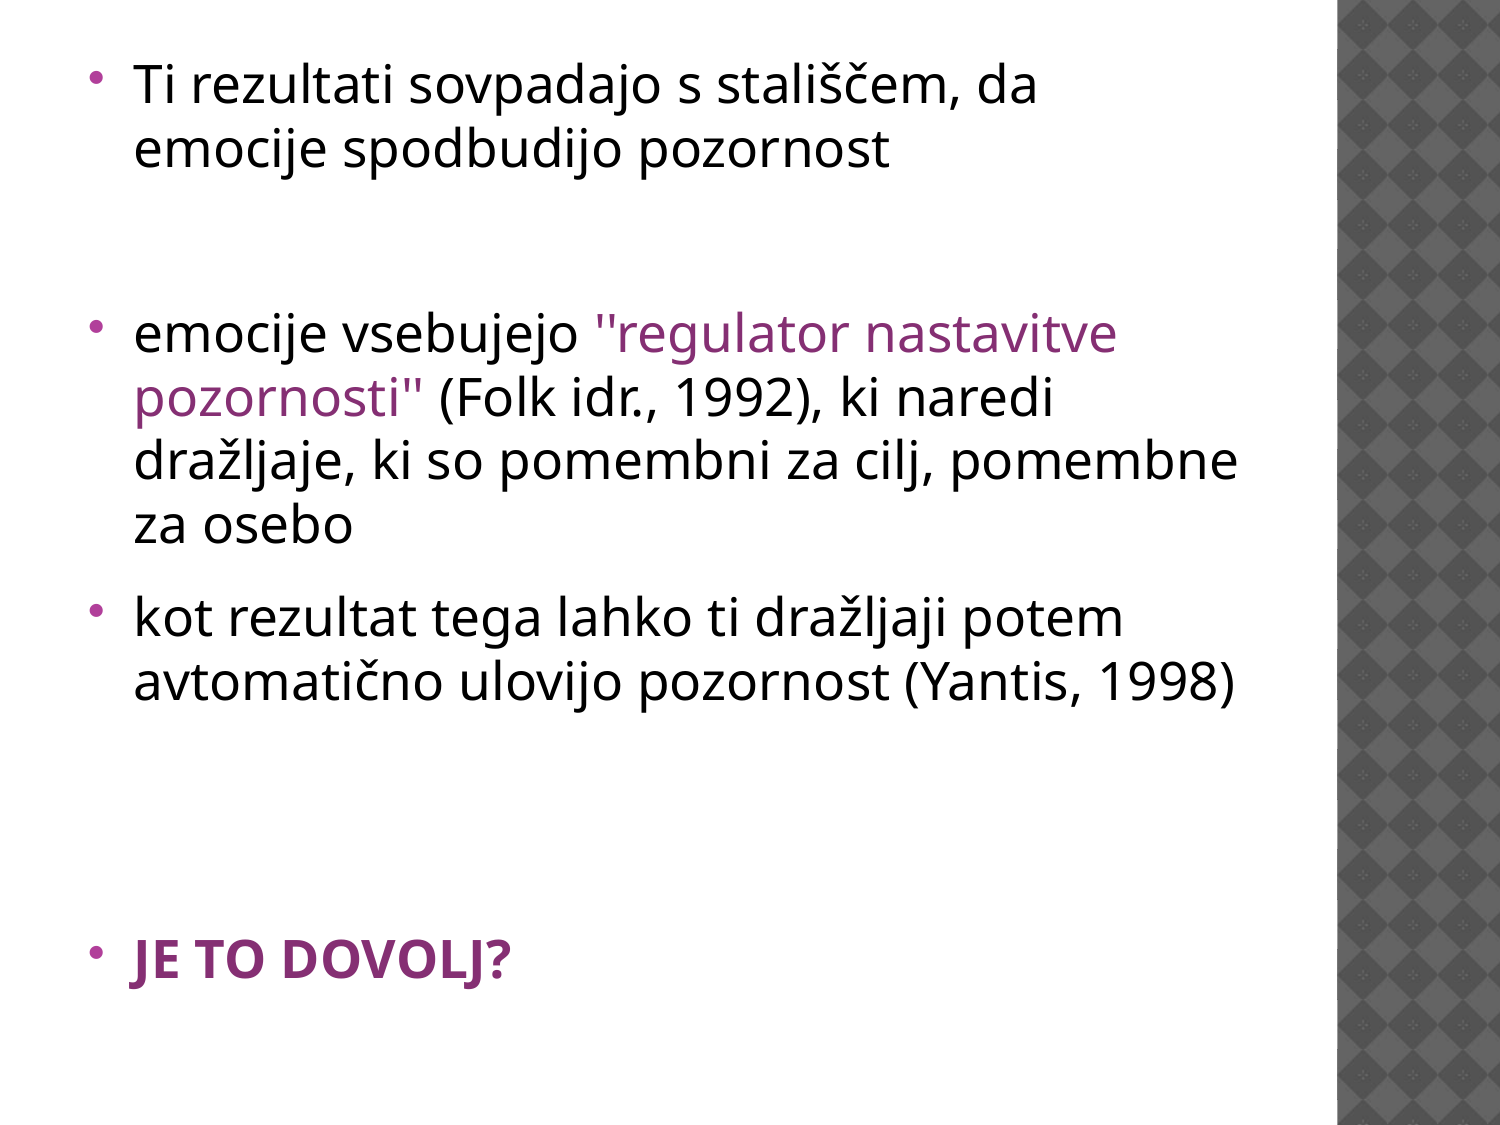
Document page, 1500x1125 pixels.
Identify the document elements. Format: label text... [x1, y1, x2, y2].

list Ti rezultati sovpadajo s stališčem, da emocije spodbudijo pozornost emocije vsebujejo ''regulator nastavitve pozornosti'' (Folk idr., 1992), ki naredi dražljaje, ki so pomembni za cilj, pomembne za osebo kot rezultat tega lahko ti dražljaji potem avtomatično ulovijo pozornost (Yantis, 1998) JE TO DOVOLJ? [75, 42, 1263, 1059]
picture [1337, 0, 1500, 1125]
